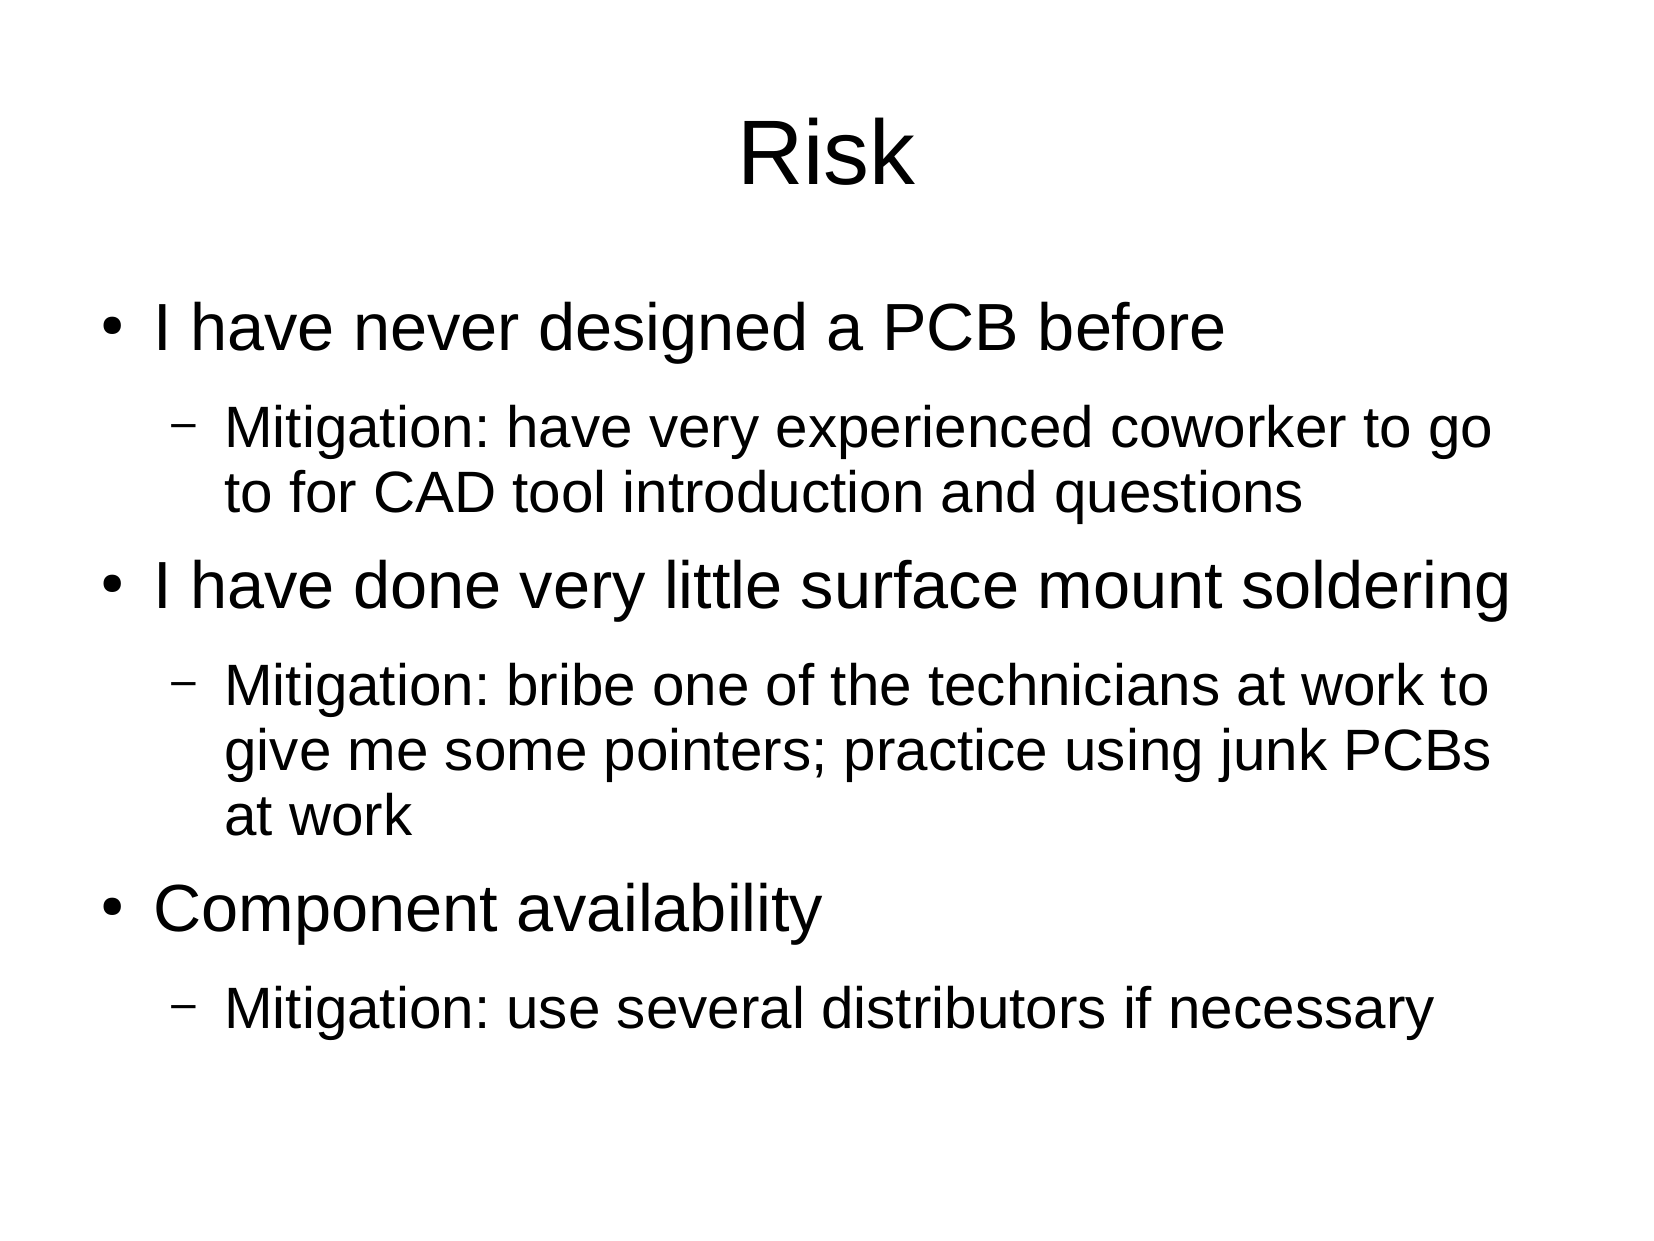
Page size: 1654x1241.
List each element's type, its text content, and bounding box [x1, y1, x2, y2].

title Risk [82, 49, 1571, 257]
list I have never designed a PCB before Mitigation: have very experienced coworker to go to for CAD tool introduction and questions I have done very little surface mount soldering Mitigation: bribe one of the technicians at work to give me some pointers; practice using junk PCBs at work Component availability Mitigation: use several distributors if necessary [82, 290, 1538, 1171]
